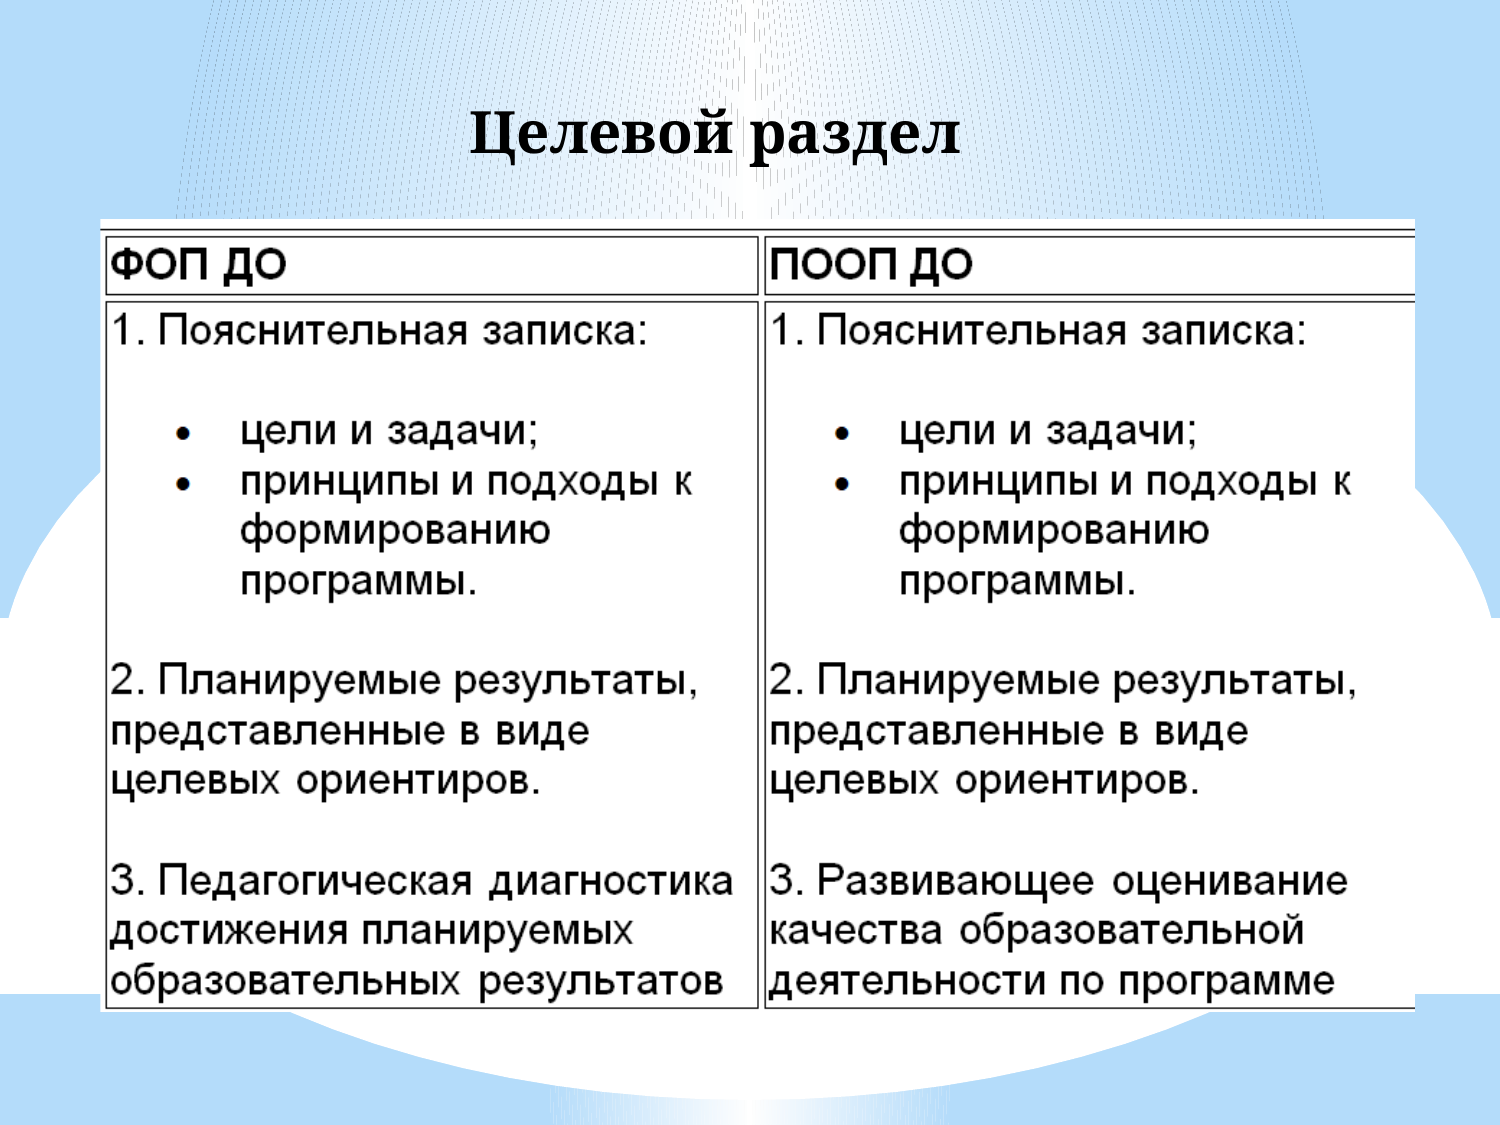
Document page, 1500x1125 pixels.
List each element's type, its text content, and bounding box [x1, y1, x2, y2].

picture [100, 219, 1415, 1012]
text_box Целевой раздел [454, 87, 1105, 173]
